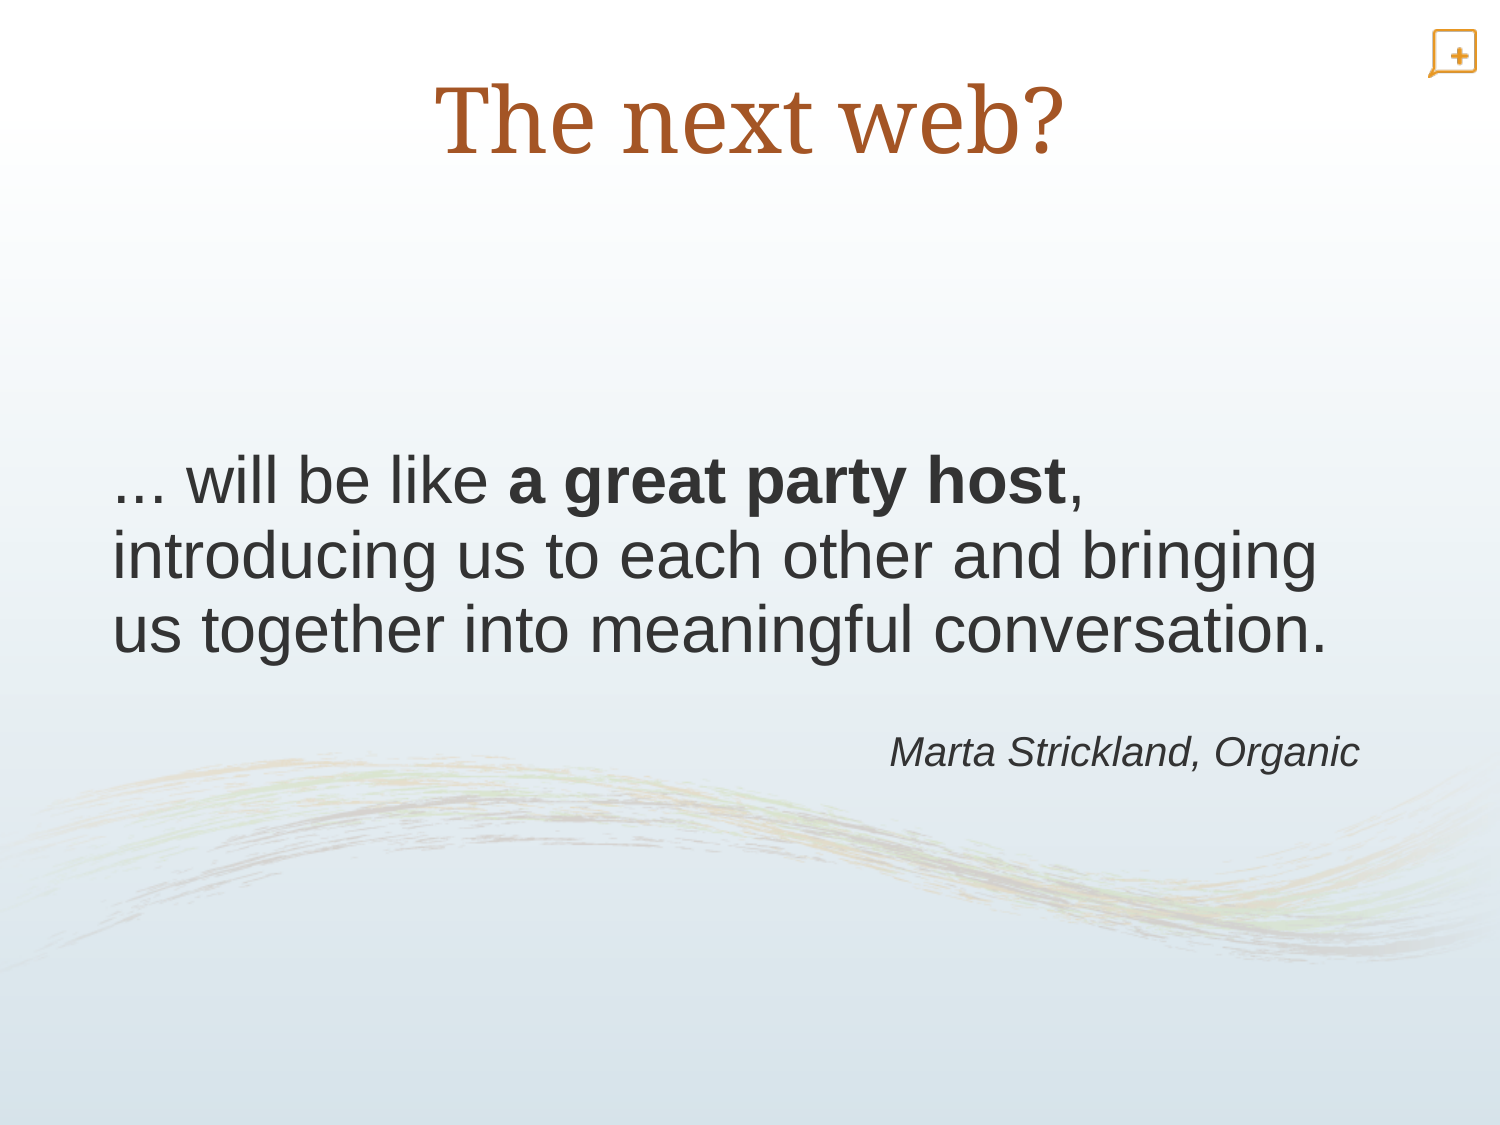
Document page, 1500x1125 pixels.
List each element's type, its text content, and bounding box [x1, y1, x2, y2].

title The next web? [112, 0, 1388, 244]
picture [0, 0, 1500, 1125]
list ... will be like a great party host, introducing us to each other and bringing us together into meaningful conversation. Marta Strickland, Organic [112, 442, 1388, 1034]
